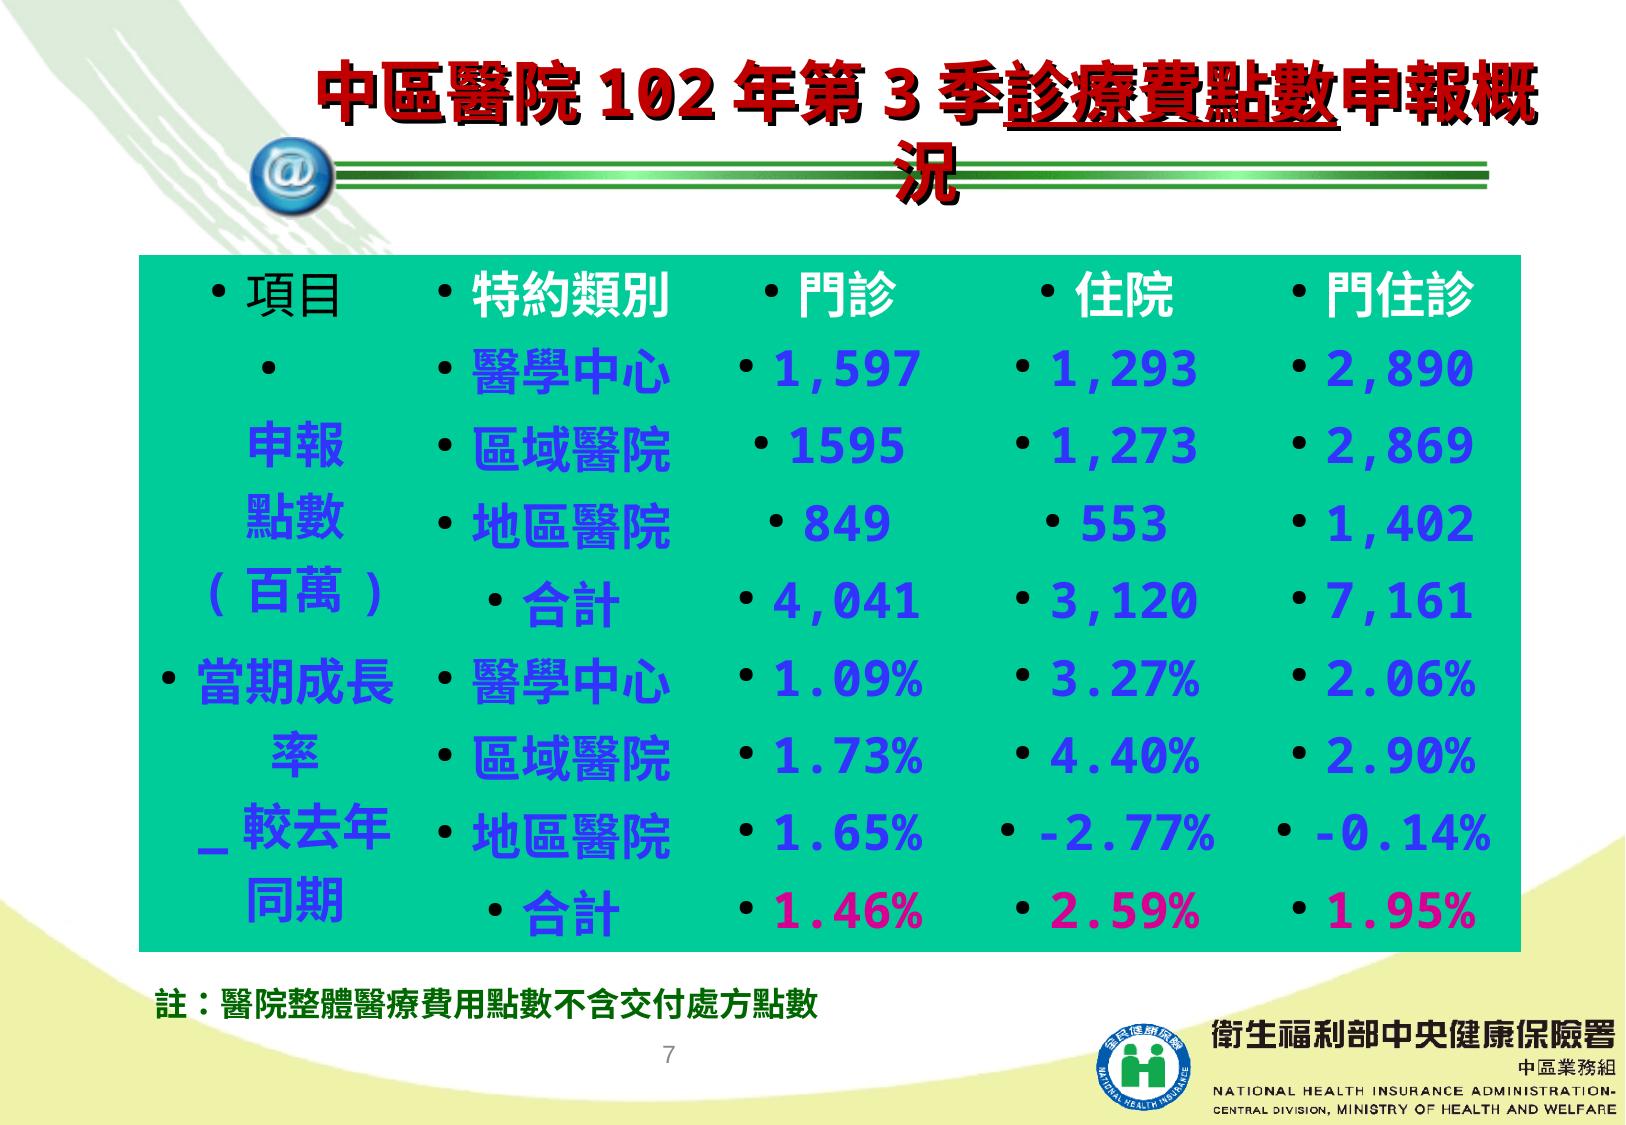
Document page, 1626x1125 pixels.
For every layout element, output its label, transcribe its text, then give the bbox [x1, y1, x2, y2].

table_cell 1,597 [692, 333, 968, 410]
table_cell 4.40% [968, 720, 1245, 797]
table_cell 1,273 [968, 410, 1245, 488]
table_cell 區域醫院 [416, 410, 692, 488]
table_cell 1.09% [692, 643, 968, 720]
title 中區醫院102年第3季診療費點數申報概況 [292, 42, 1557, 138]
table_cell 1,293 [968, 333, 1245, 410]
table_cell 553 [968, 488, 1245, 565]
table_header 門住診 [1245, 255, 1521, 333]
table_cell 3,120 [968, 565, 1245, 643]
table_cell 當期成長率 _較去年同期 [139, 643, 416, 952]
text_box [647, 1032, 1027, 1084]
table_cell 1.73% [692, 720, 968, 797]
table_header 門診 [692, 255, 968, 333]
table_cell 申報 點數 (百萬) [139, 333, 416, 643]
table_cell -2.77% [968, 797, 1245, 875]
table_cell 地區醫院 [416, 797, 692, 875]
table_cell 2,869 [1245, 410, 1521, 488]
table_header 項目 [139, 255, 416, 333]
table_cell 849 [692, 488, 968, 565]
table_header 住院 [968, 255, 1245, 333]
table_cell 4,041 [692, 565, 968, 643]
table_cell -0.14% [1245, 797, 1521, 875]
table_cell 2,890 [1245, 333, 1521, 410]
table_cell 合計 [416, 875, 692, 952]
table_cell 1.95% [1245, 875, 1521, 952]
table_cell 1,402 [1245, 488, 1521, 565]
table_cell 7,161 [1245, 565, 1521, 643]
table_cell 2.59% [968, 875, 1245, 952]
table_cell 1595 [692, 410, 968, 488]
table_cell 1.65% [692, 797, 968, 875]
table_cell 1.46% [692, 875, 968, 952]
text_box 註：醫院整體醫療費用點數不含交付處方點數 [139, 976, 1037, 1032]
table_header 特約類別 [416, 255, 692, 333]
table_cell 3.27% [968, 643, 1245, 720]
table_cell 醫學中心 [416, 333, 692, 410]
table_cell 區域醫院 [416, 720, 692, 797]
table_cell 地區醫院 [416, 488, 692, 565]
table_cell 2.06% [1245, 643, 1521, 720]
table_cell 合計 [416, 565, 692, 643]
table_cell 醫學中心 [416, 643, 692, 720]
table_cell 2.90% [1245, 720, 1521, 797]
